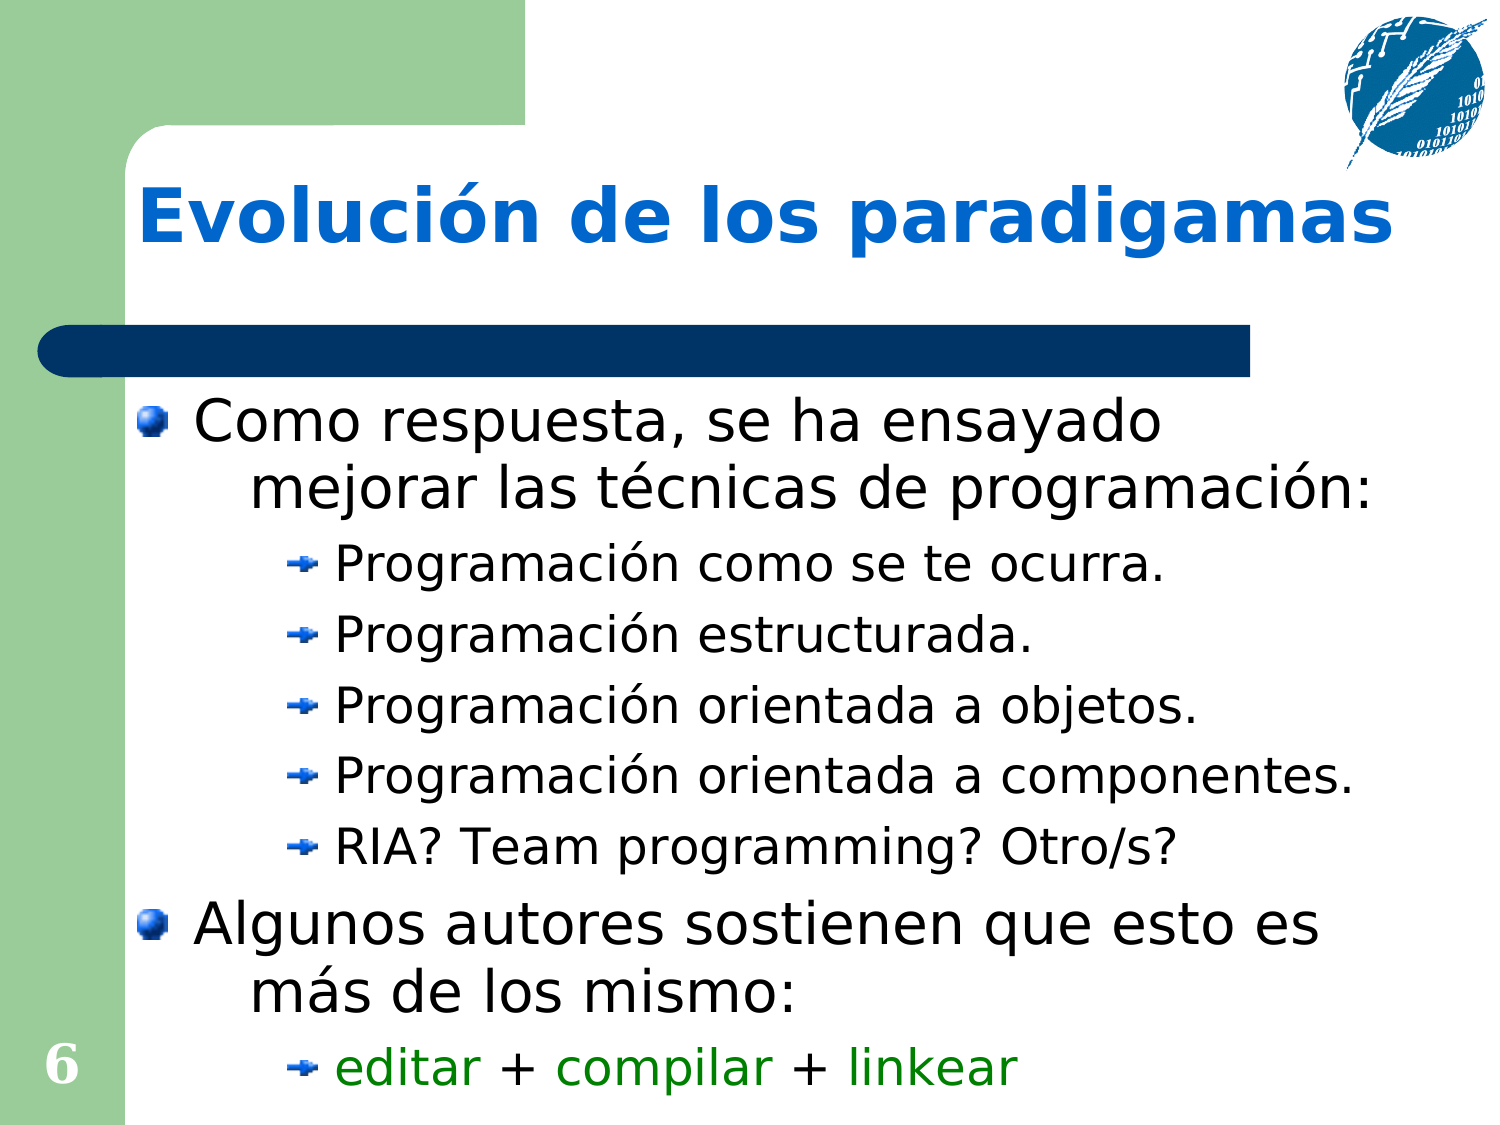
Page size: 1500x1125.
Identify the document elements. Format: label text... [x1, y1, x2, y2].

picture [1341, 15, 1487, 172]
title Evolución de los paradigamas [136, 136, 1413, 301]
list Como respuesta, se ha ensayado mejorar las técnicas de programación: Programación como se te ocurra. Programación estructurada. Programación orientada a objetos. Programación orientada a componentes. RIA? Team programming? Otro/s? Algunos autores sostienen que esto es más de los mismo: editar + compilar + linkear [137, 387, 1400, 1097]
picture [1433, 139, 1440, 147]
picture [1427, 138, 1431, 148]
picture [1436, 127, 1450, 136]
picture [1416, 140, 1425, 149]
